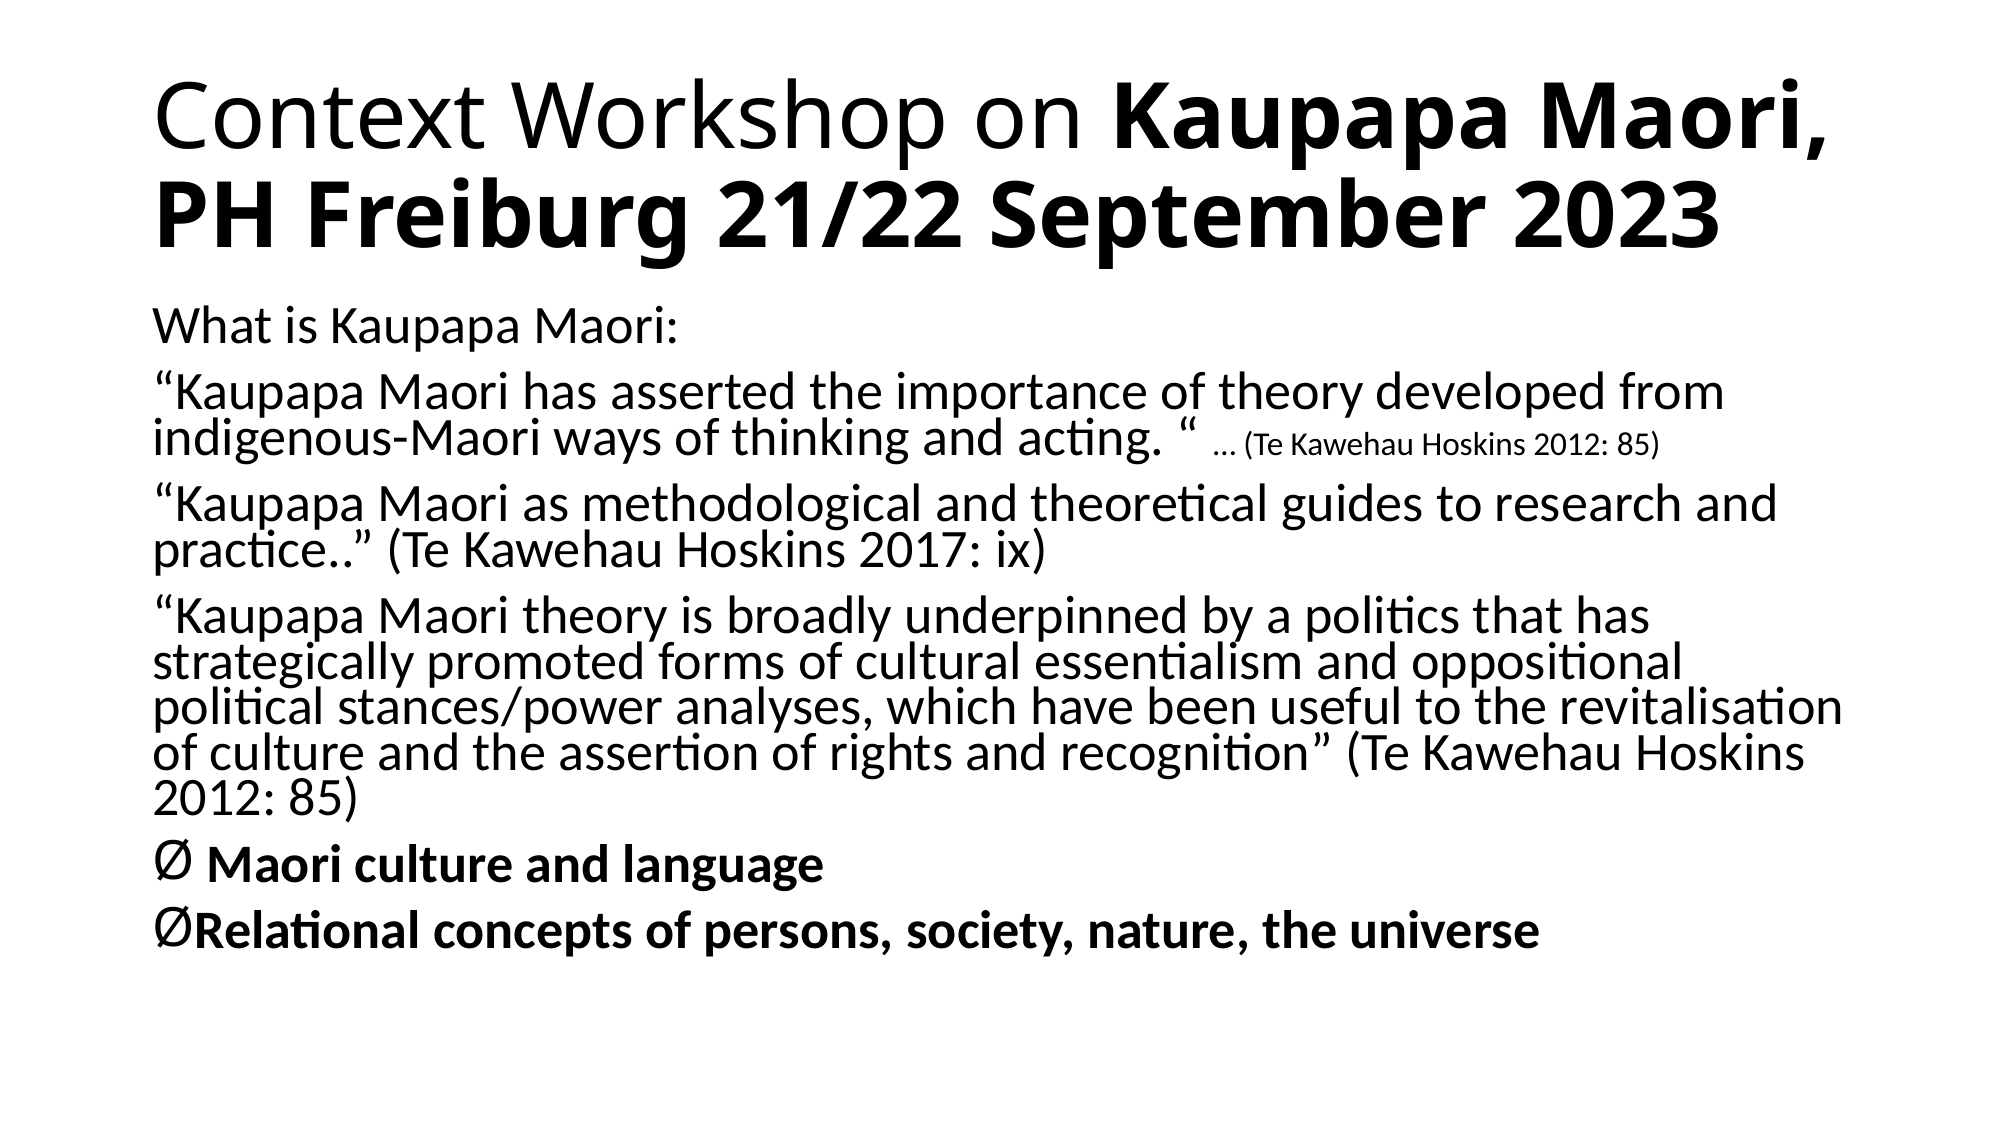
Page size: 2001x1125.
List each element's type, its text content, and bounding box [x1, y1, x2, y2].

title Context Workshop on Kaupapa Maori, PH Freiburg 21/22 September 2023 [137, 59, 1863, 278]
list What is Kaupapa Maori: “Kaupapa Maori has asserted the importance of theory developed from indigenous-Maori ways of thinking and acting. “ … (Te Kawehau Hoskins 2012: 85) “Kaupapa Maori as methodological and theoretical guides to research and practice..” (Te Kawehau Hoskins 2017: ix) “Kaupapa Maori theory is broadly underpinned by a politics that has strategically promoted forms of cultural essentialism and oppositional political stances/power analyses, which have been useful to the revitalisation of culture and the assertion of rights and recognition” (Te Kawehau Hoskins 2012: 85) Maori culture and language Relational concepts of persons, society, nature, the universe [137, 299, 1863, 1014]
